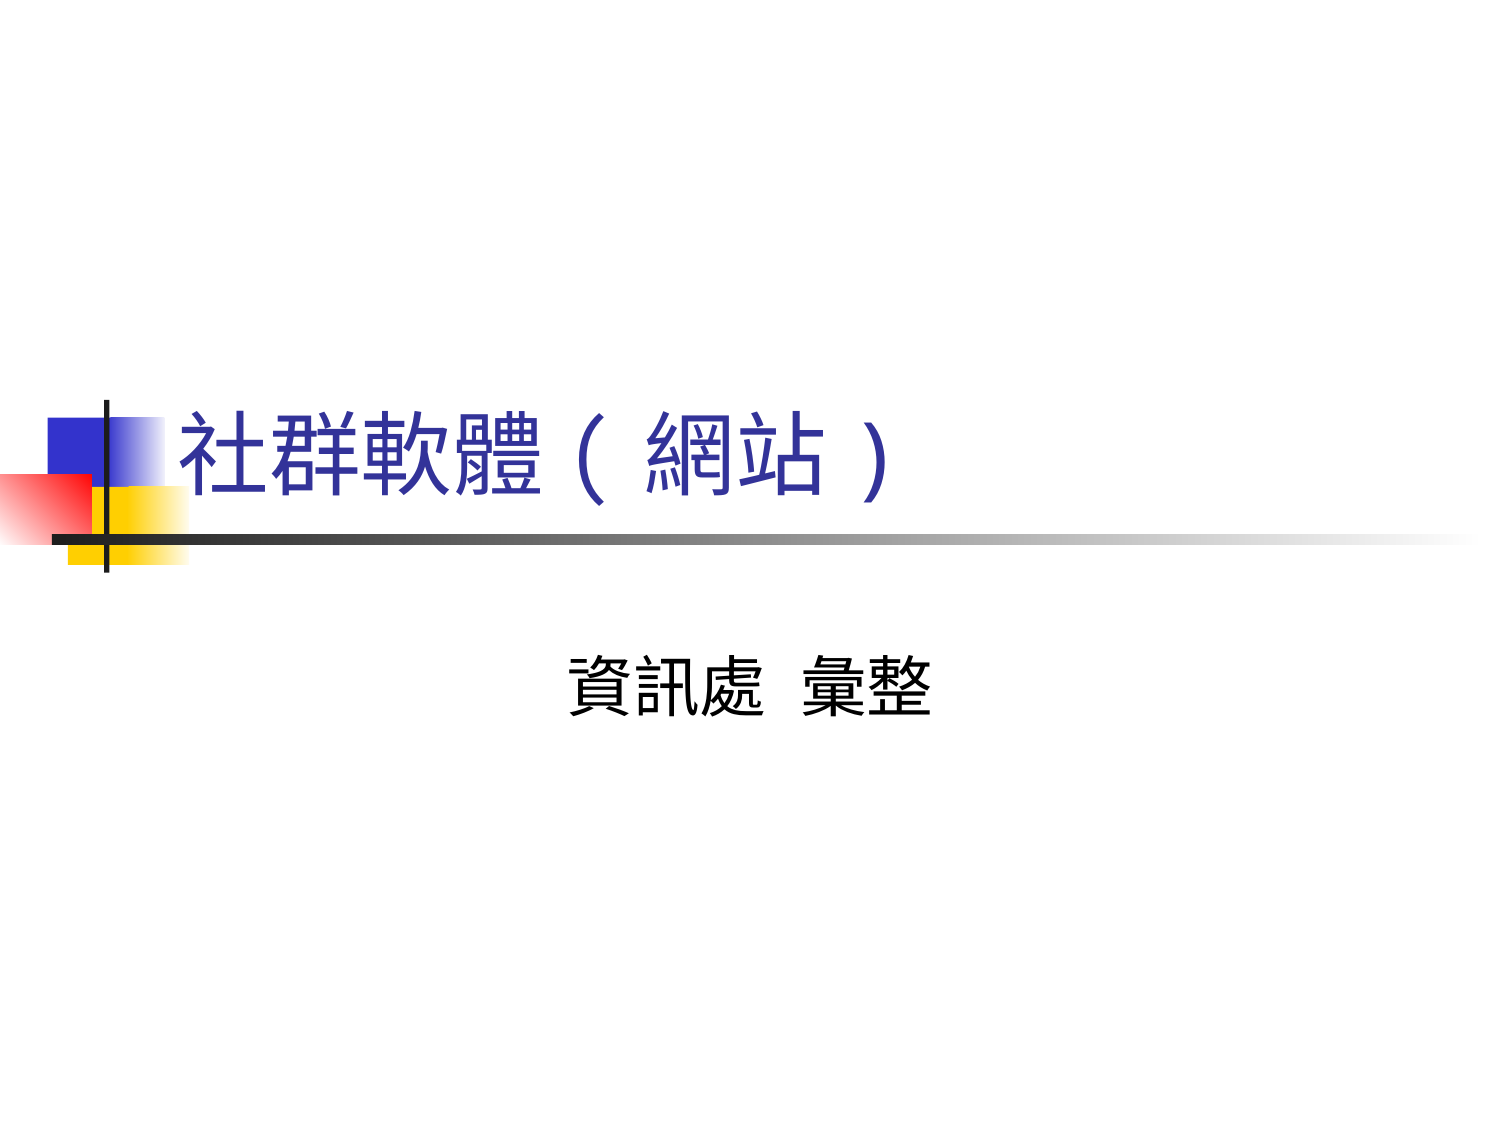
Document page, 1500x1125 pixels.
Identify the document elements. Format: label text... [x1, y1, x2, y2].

title 社群軟體(網站) [162, 274, 1438, 515]
subtitle 資訊處 彙整 [225, 637, 1276, 925]
